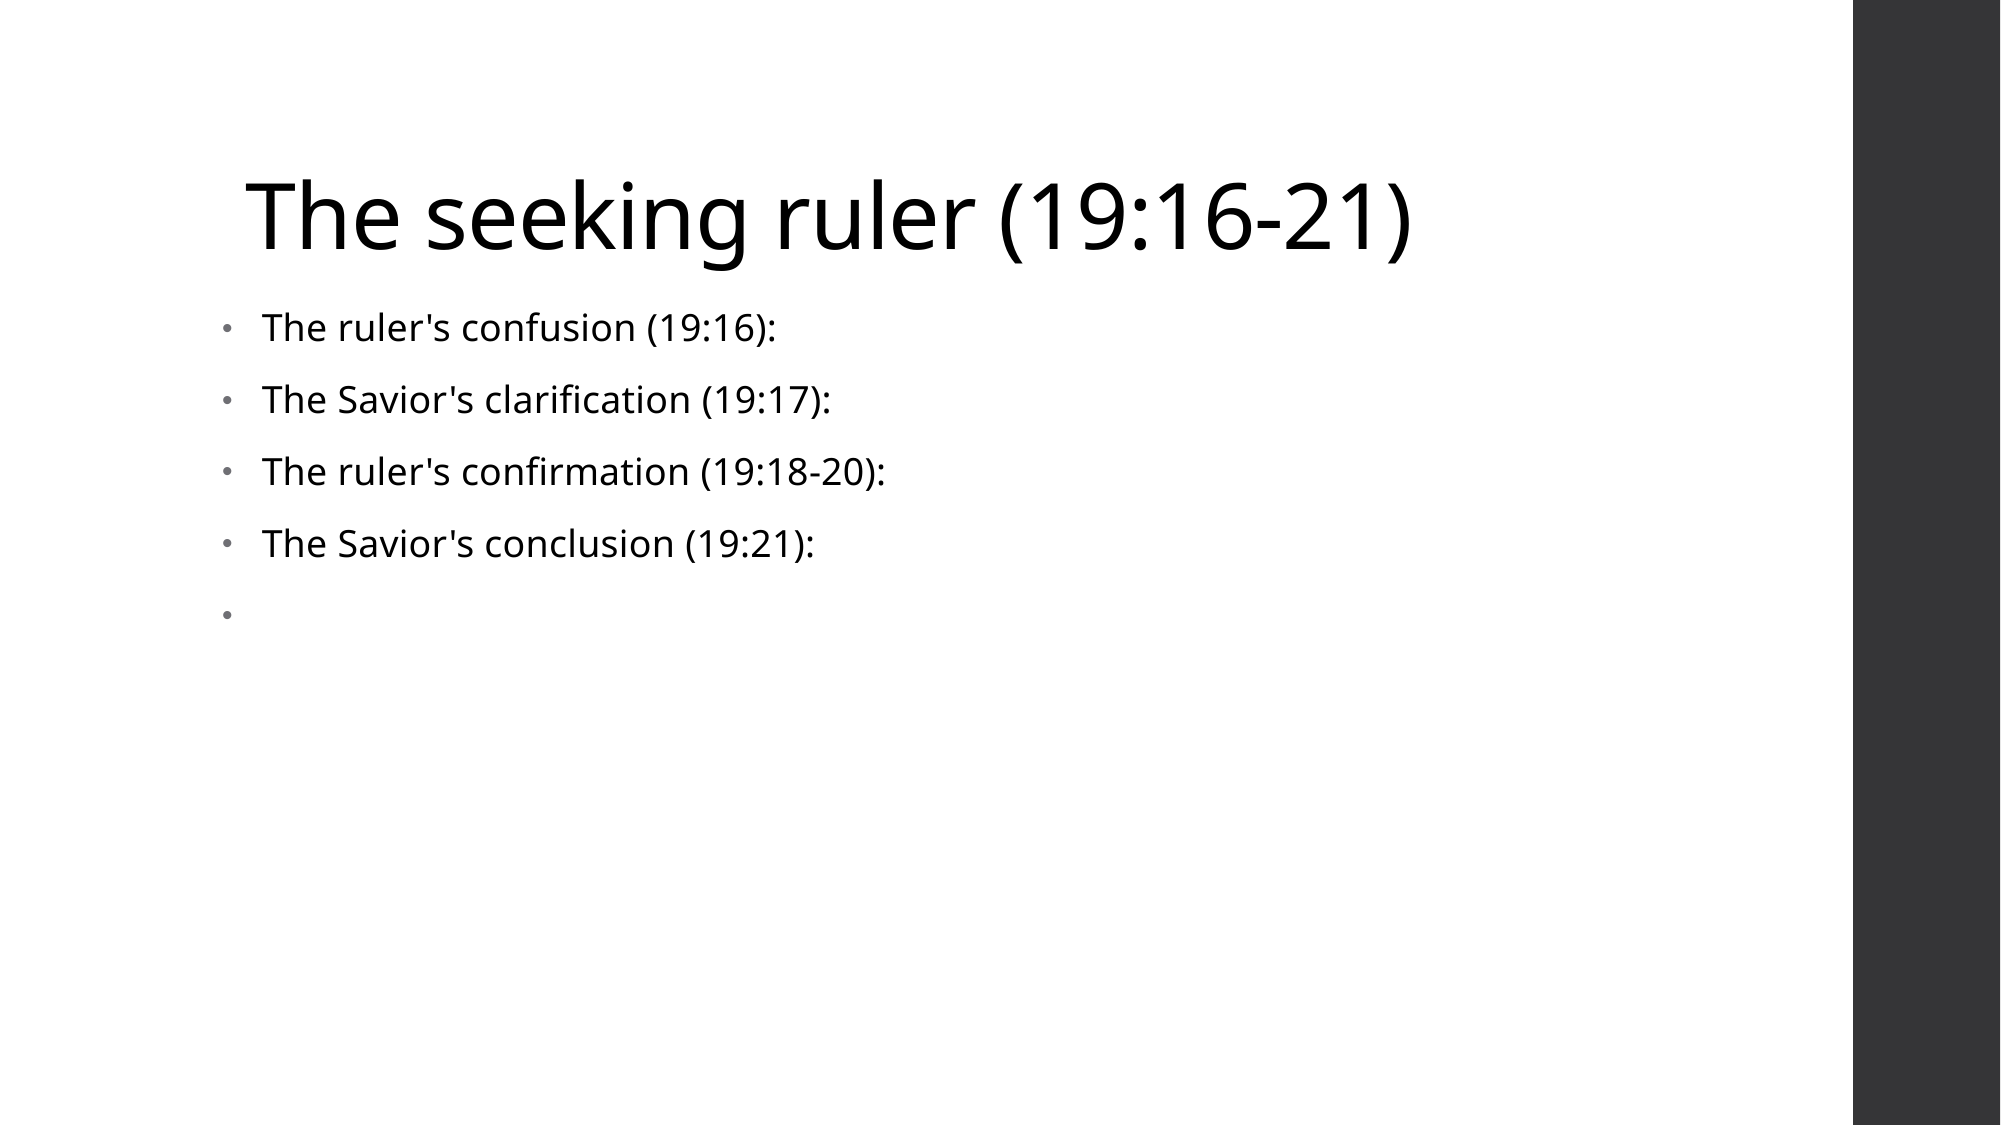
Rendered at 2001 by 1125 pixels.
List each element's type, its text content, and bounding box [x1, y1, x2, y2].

list The ruler's confusion (19:16): The Savior's clarification (19:17): The ruler's confirmation (19:18-20): The Savior's conclusion (19:21): [206, 299, 1617, 1014]
title The seeking ruler (19:16-21) [206, 60, 1797, 278]
